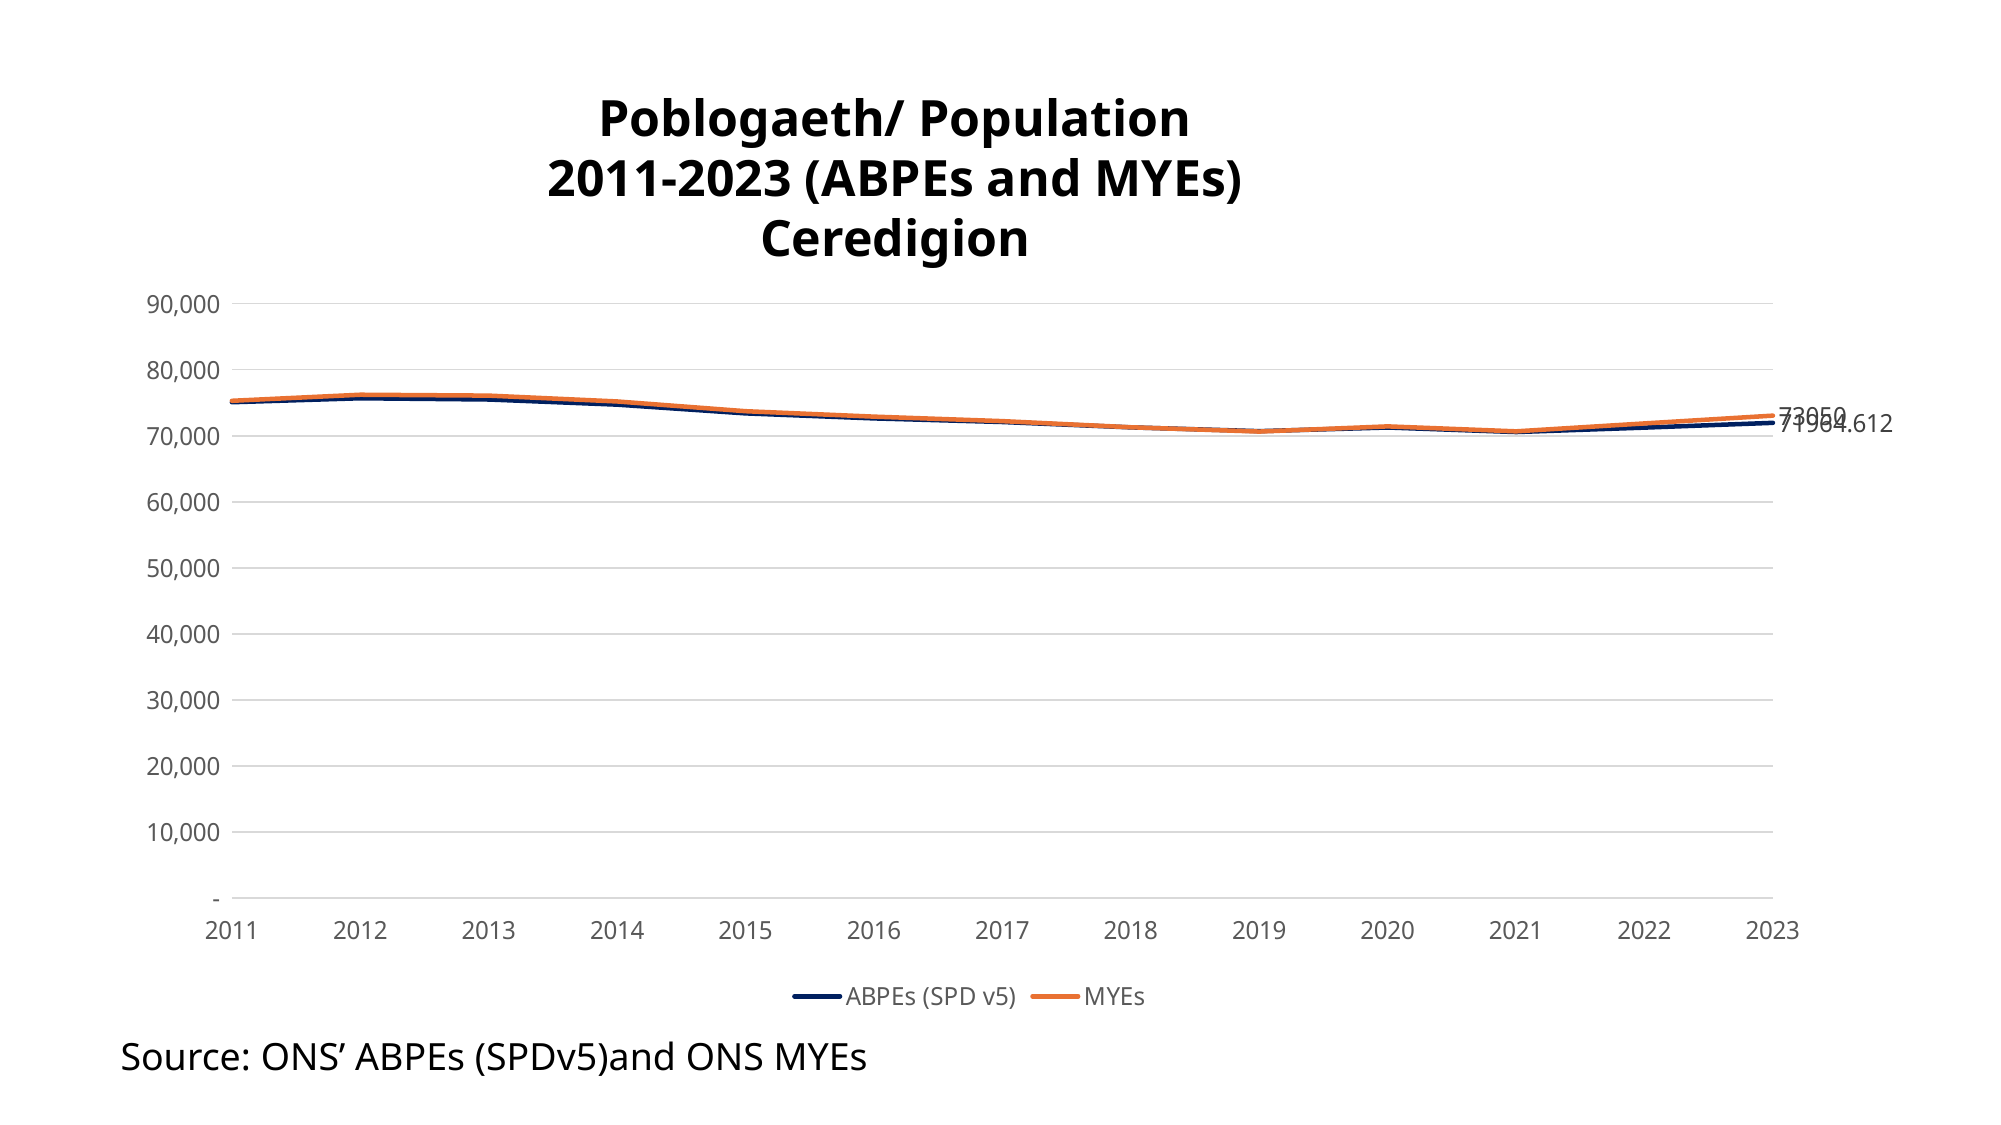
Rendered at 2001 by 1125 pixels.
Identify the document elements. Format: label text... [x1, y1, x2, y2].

chart [105, 271, 1895, 1020]
text_box Source: ONS’ ABPEs (SPDv5) and ONS MYEs [105, 975, 934, 1125]
text_box Poblogaeth/ Population 2011-2023 (ABPEs and MYEs) Ceredigion [519, 78, 1406, 322]
